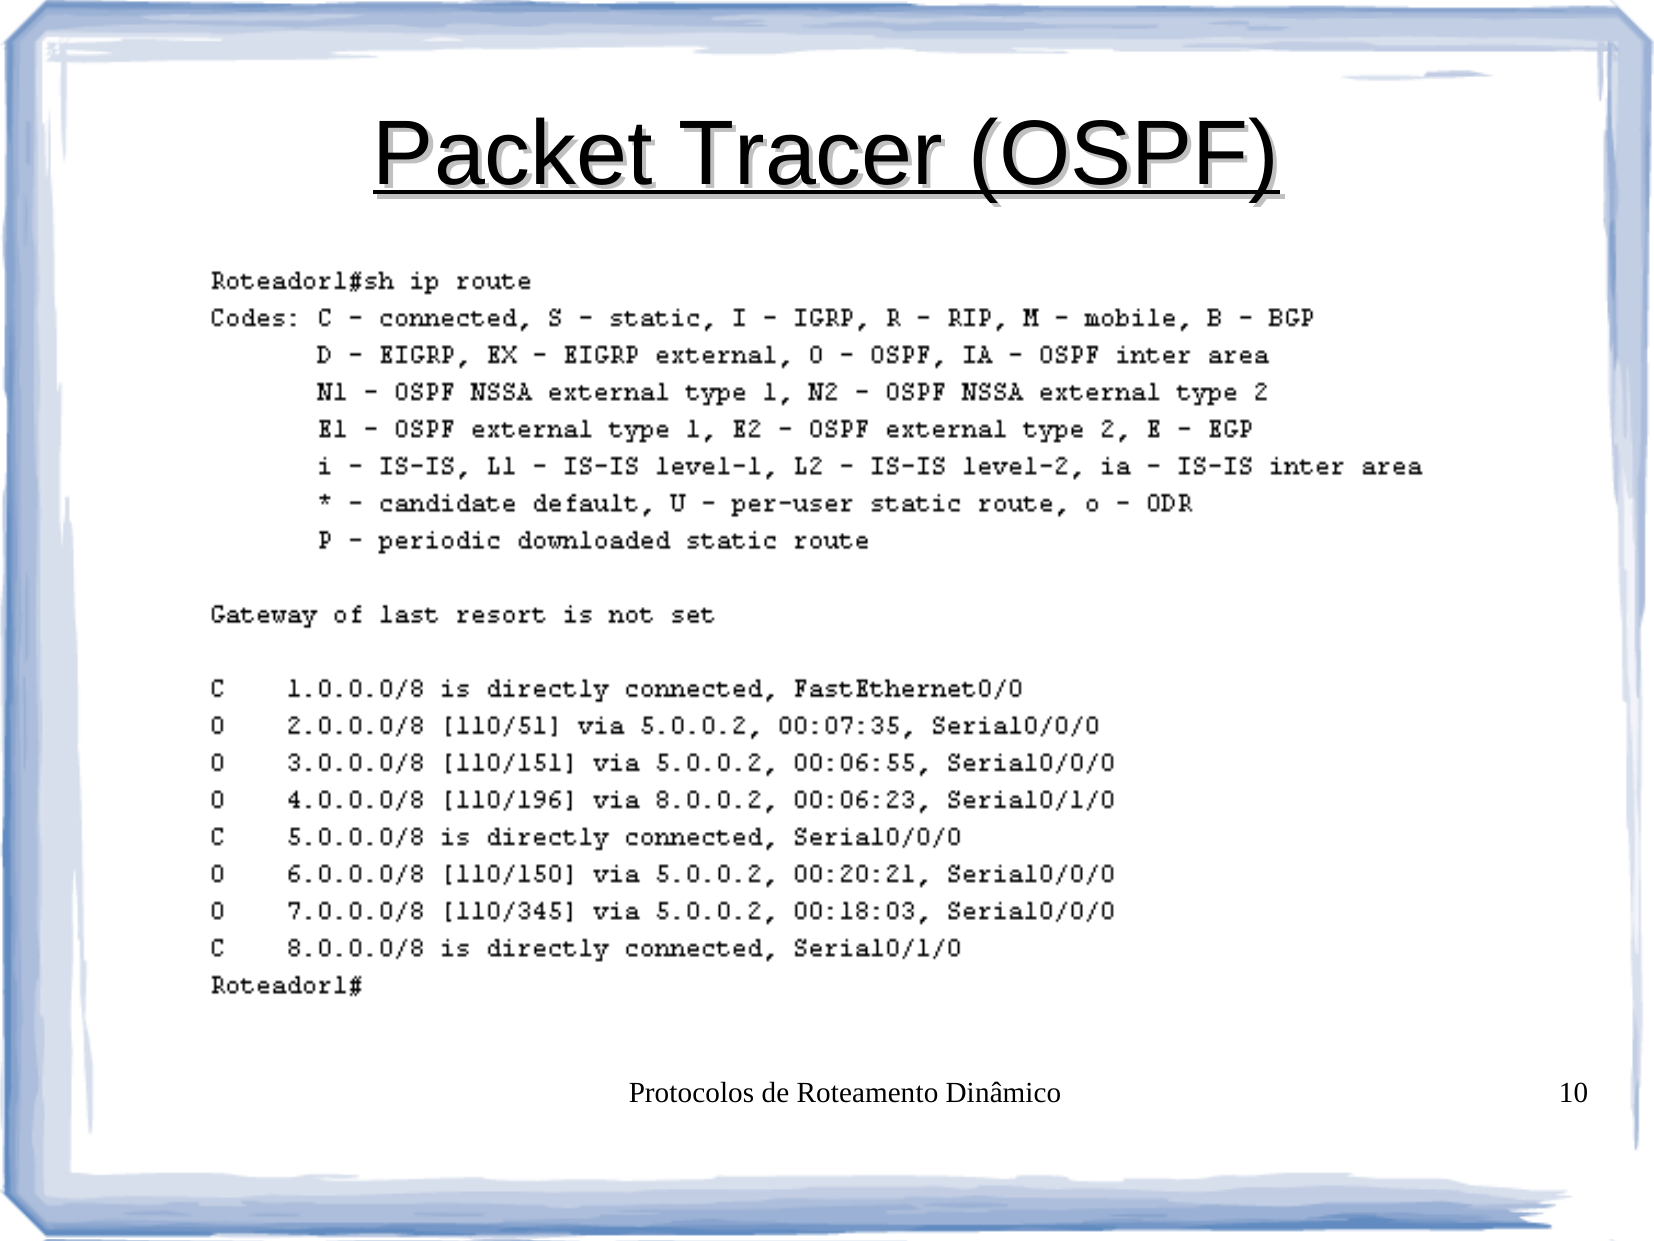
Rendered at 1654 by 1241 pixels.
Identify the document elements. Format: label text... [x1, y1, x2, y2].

title Packet Tracer (OSPF) [82, 49, 1571, 257]
picture [0, 0, 1654, 1241]
